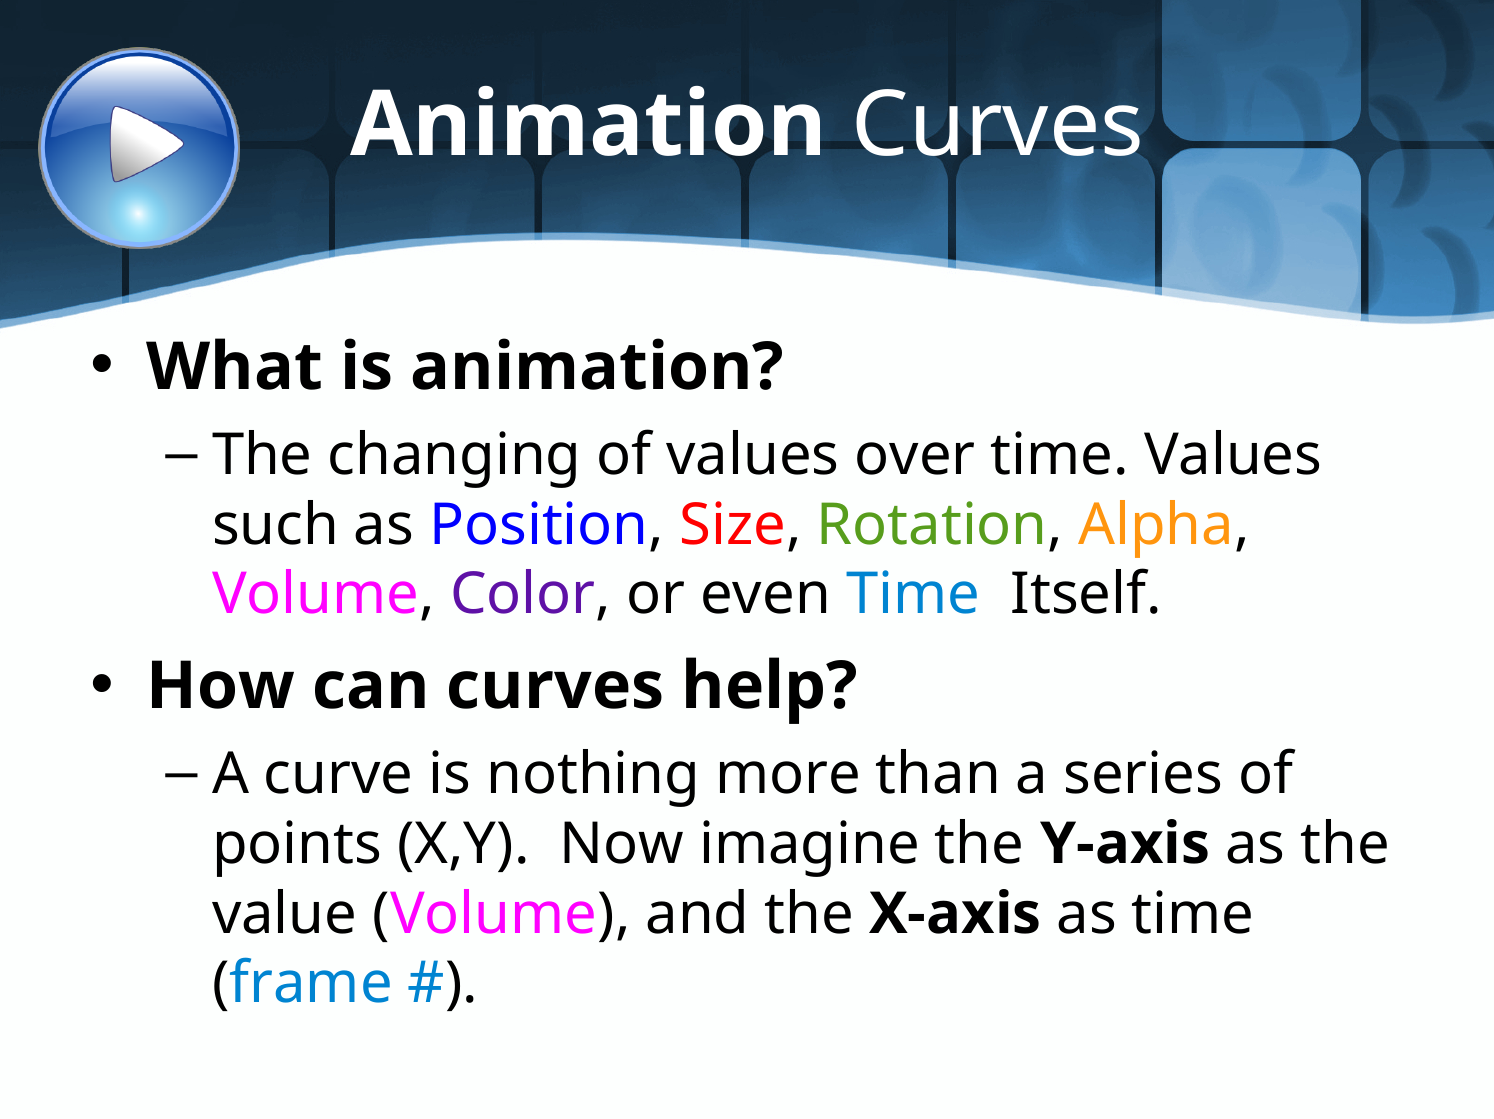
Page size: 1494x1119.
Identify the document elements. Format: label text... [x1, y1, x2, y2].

picture [0, 0, 1494, 1119]
title Animation Curves [74, 25, 1420, 213]
list What is animation? The changing of values over time. Values such as Position, Size, Rotation, Alpha, Volume, Color, or even Time Itself. How can curves help? A curve is nothing more than a series of points (X,Y). Now imagine the Y-axis as the value (Volume), and the X-axis as time (frame #). [75, 315, 1420, 1097]
